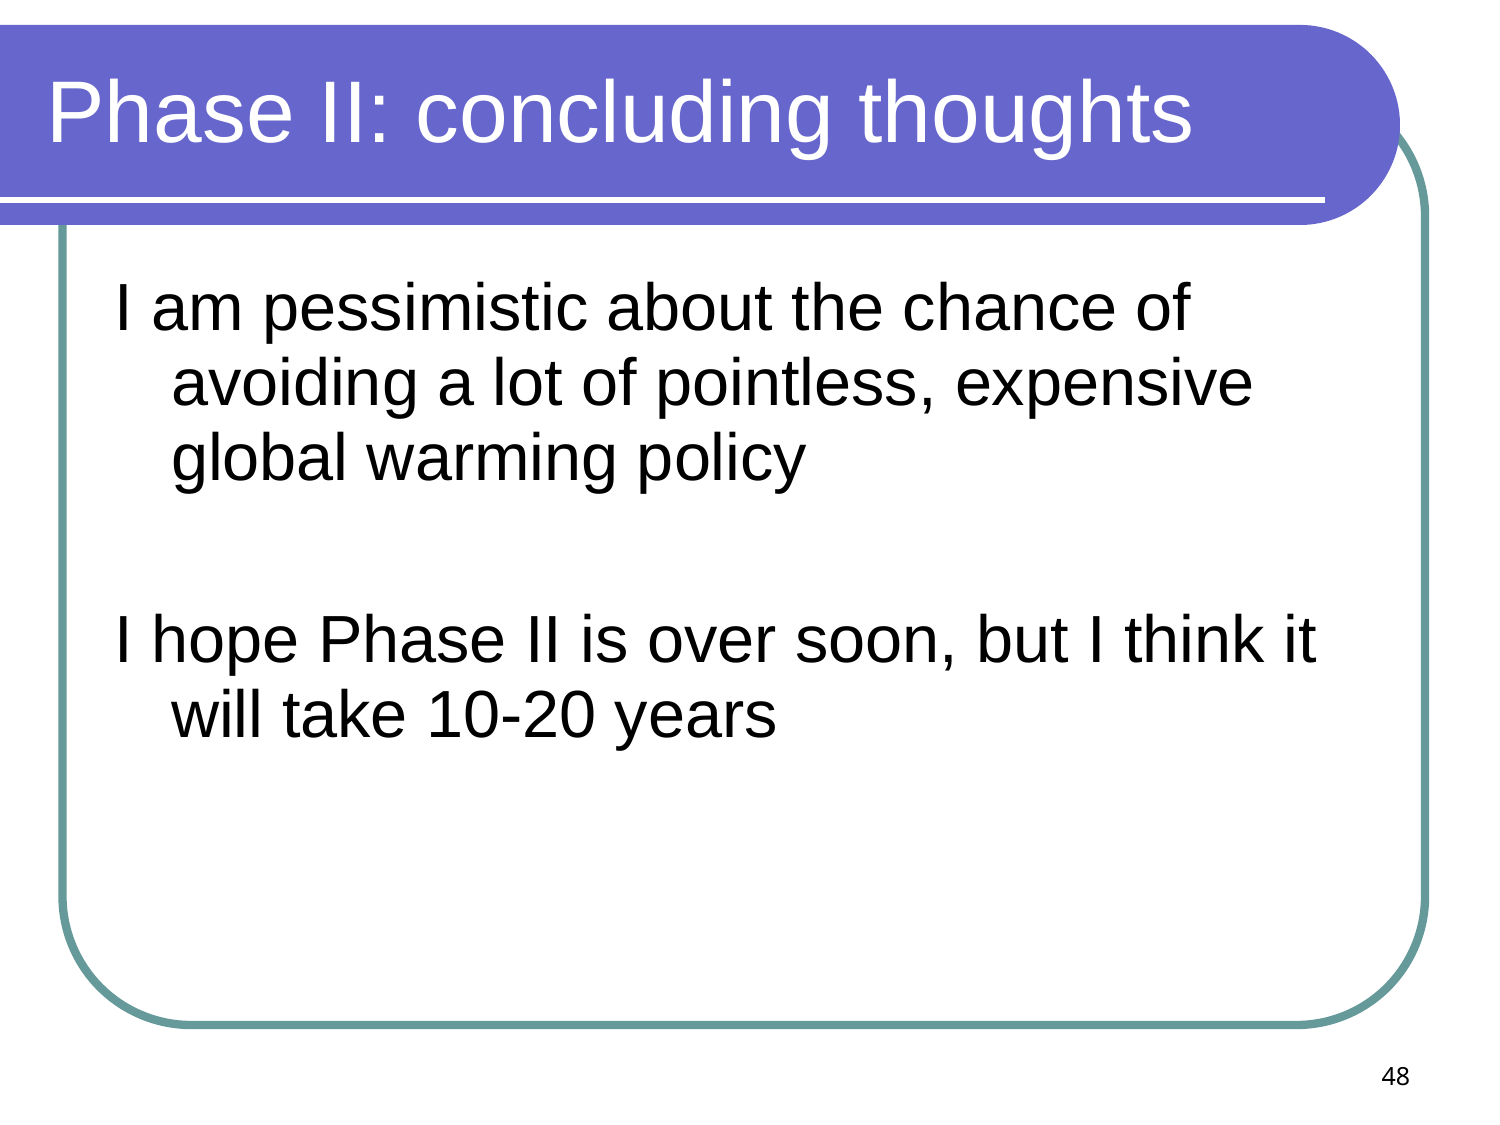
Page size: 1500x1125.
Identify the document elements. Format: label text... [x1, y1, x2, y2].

title Phase II: concluding thoughts [31, 37, 1347, 188]
list I am pessimistic about the chance of avoiding a lot of pointless, expensive global warming policy I hope Phase II is over soon, but I think it will take 10-20 years [99, 262, 1401, 988]
